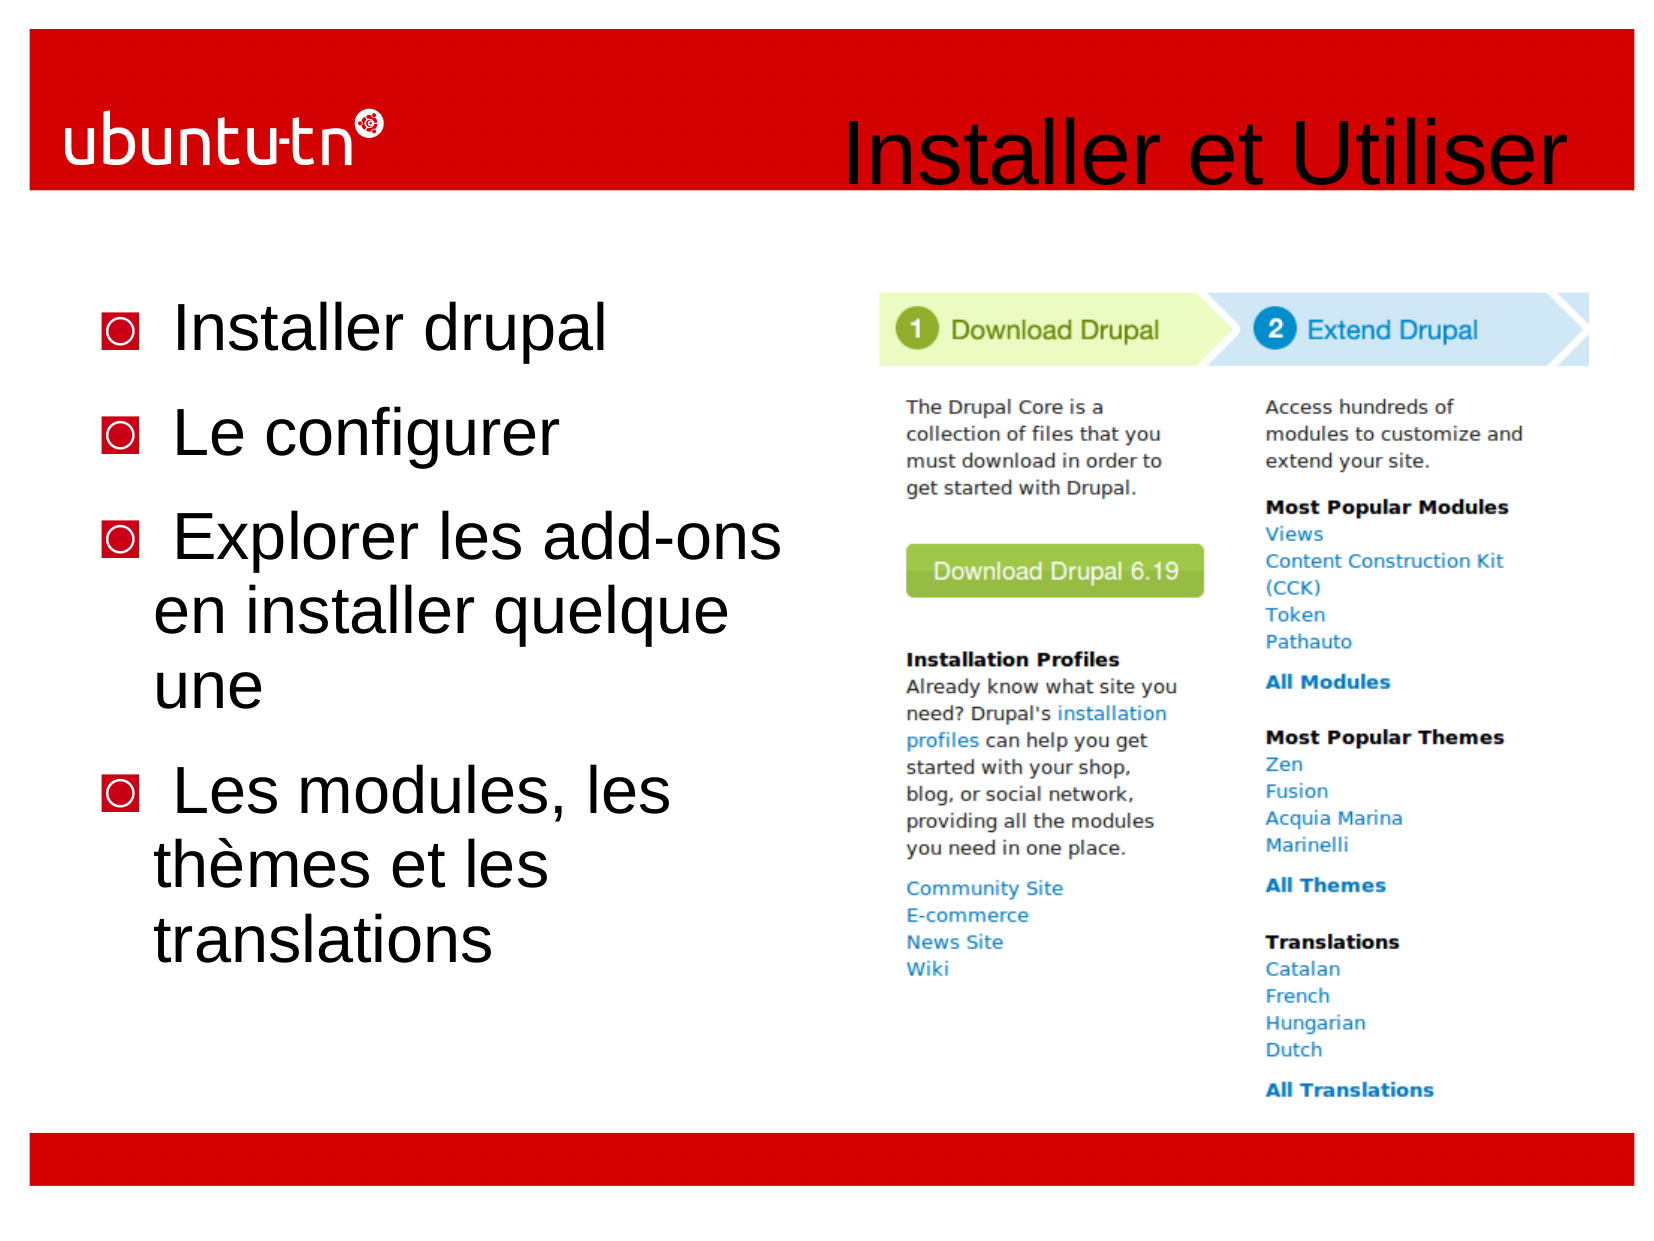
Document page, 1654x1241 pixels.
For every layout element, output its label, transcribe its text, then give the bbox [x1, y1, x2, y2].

picture [29, 29, 1635, 1241]
title Installer et Utiliser [82, 49, 1571, 257]
list Installer drupal Le configurer Explorer les add-ons en installer quelque une Les modules, les thèmes et les translations [82, 290, 809, 1109]
